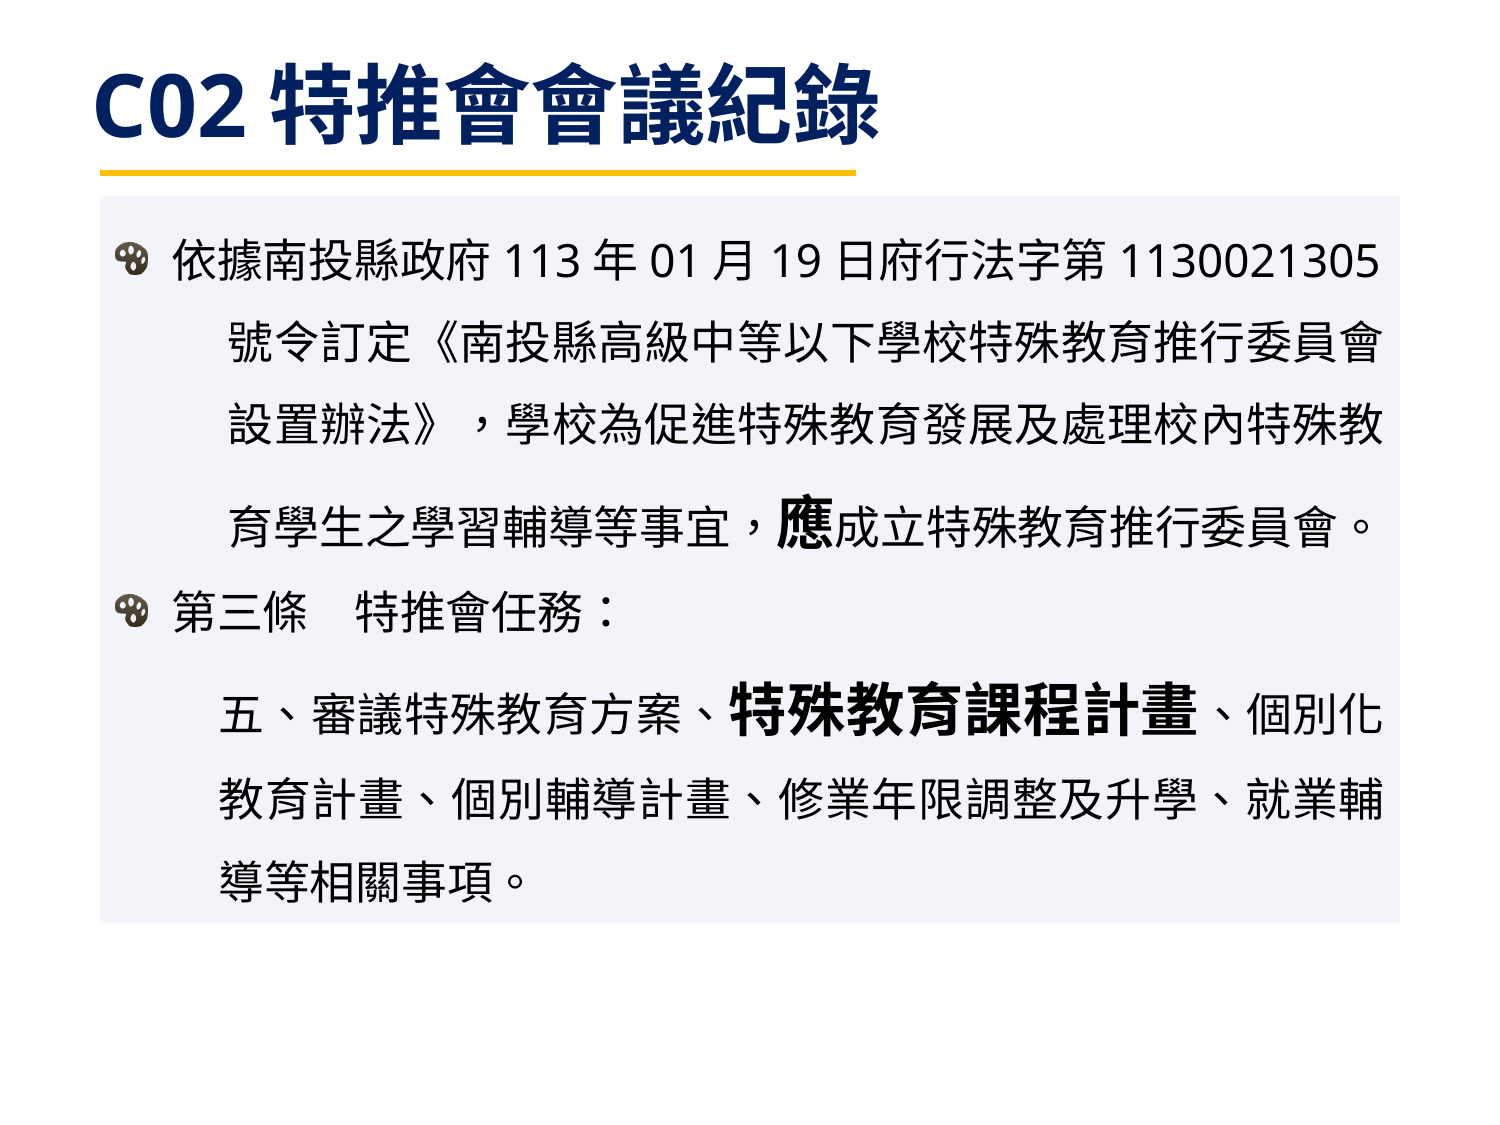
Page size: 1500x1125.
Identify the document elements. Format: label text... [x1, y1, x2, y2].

text_box 依據南投縣政府113年01月19日府行法字第1130021305號令訂定《南投縣高級中等以下學校特殊教育推行委員會設置辦法》，學校為促進特殊教育發展及處理校內特殊教育學生之學習輔導等事宜，應成立特殊教育推行委員會。 第三條 特推會任務： 五、審議特殊教育方案、特殊教育課程計畫、個別化教育計畫、個別輔導計畫、修業年限調整及升學、就業輔導等相關事項。 [100, 196, 1400, 924]
text_box C02特推會會議紀錄 [76, 42, 890, 164]
